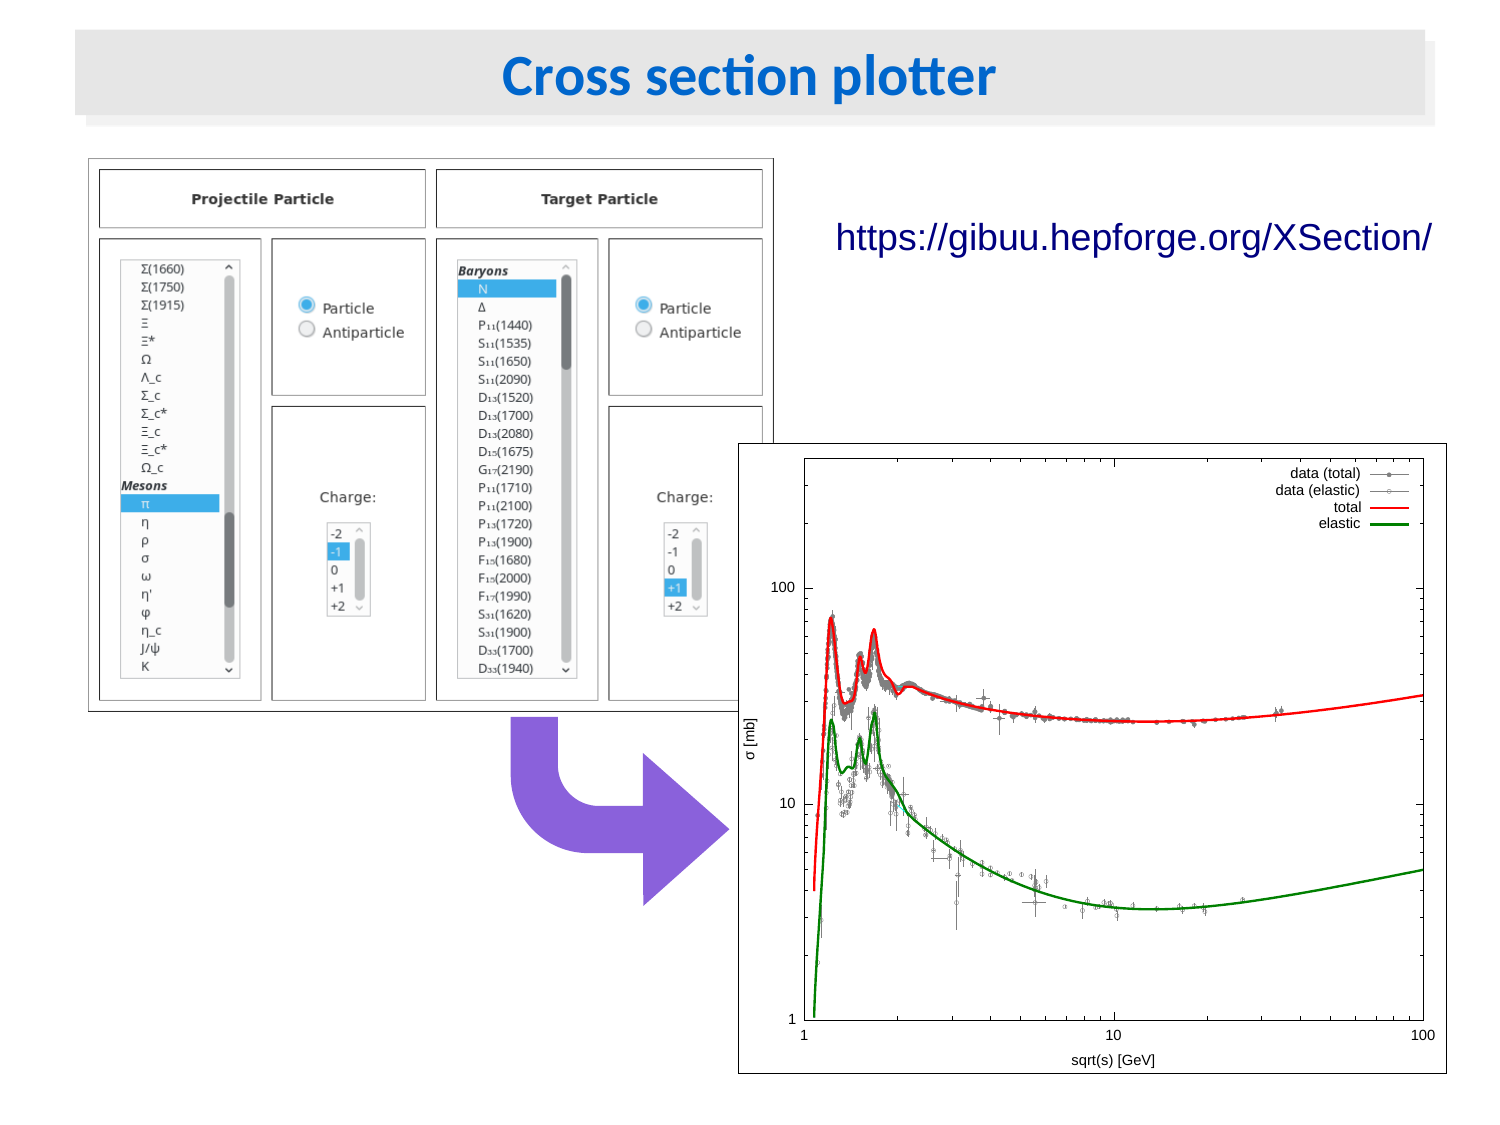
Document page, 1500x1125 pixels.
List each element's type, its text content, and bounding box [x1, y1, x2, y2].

title Cross section plotter [75, 29, 1426, 116]
picture [88, 147, 1447, 1074]
text_box https://gibuu.hepforge.org/XSection/ [820, 205, 1500, 266]
